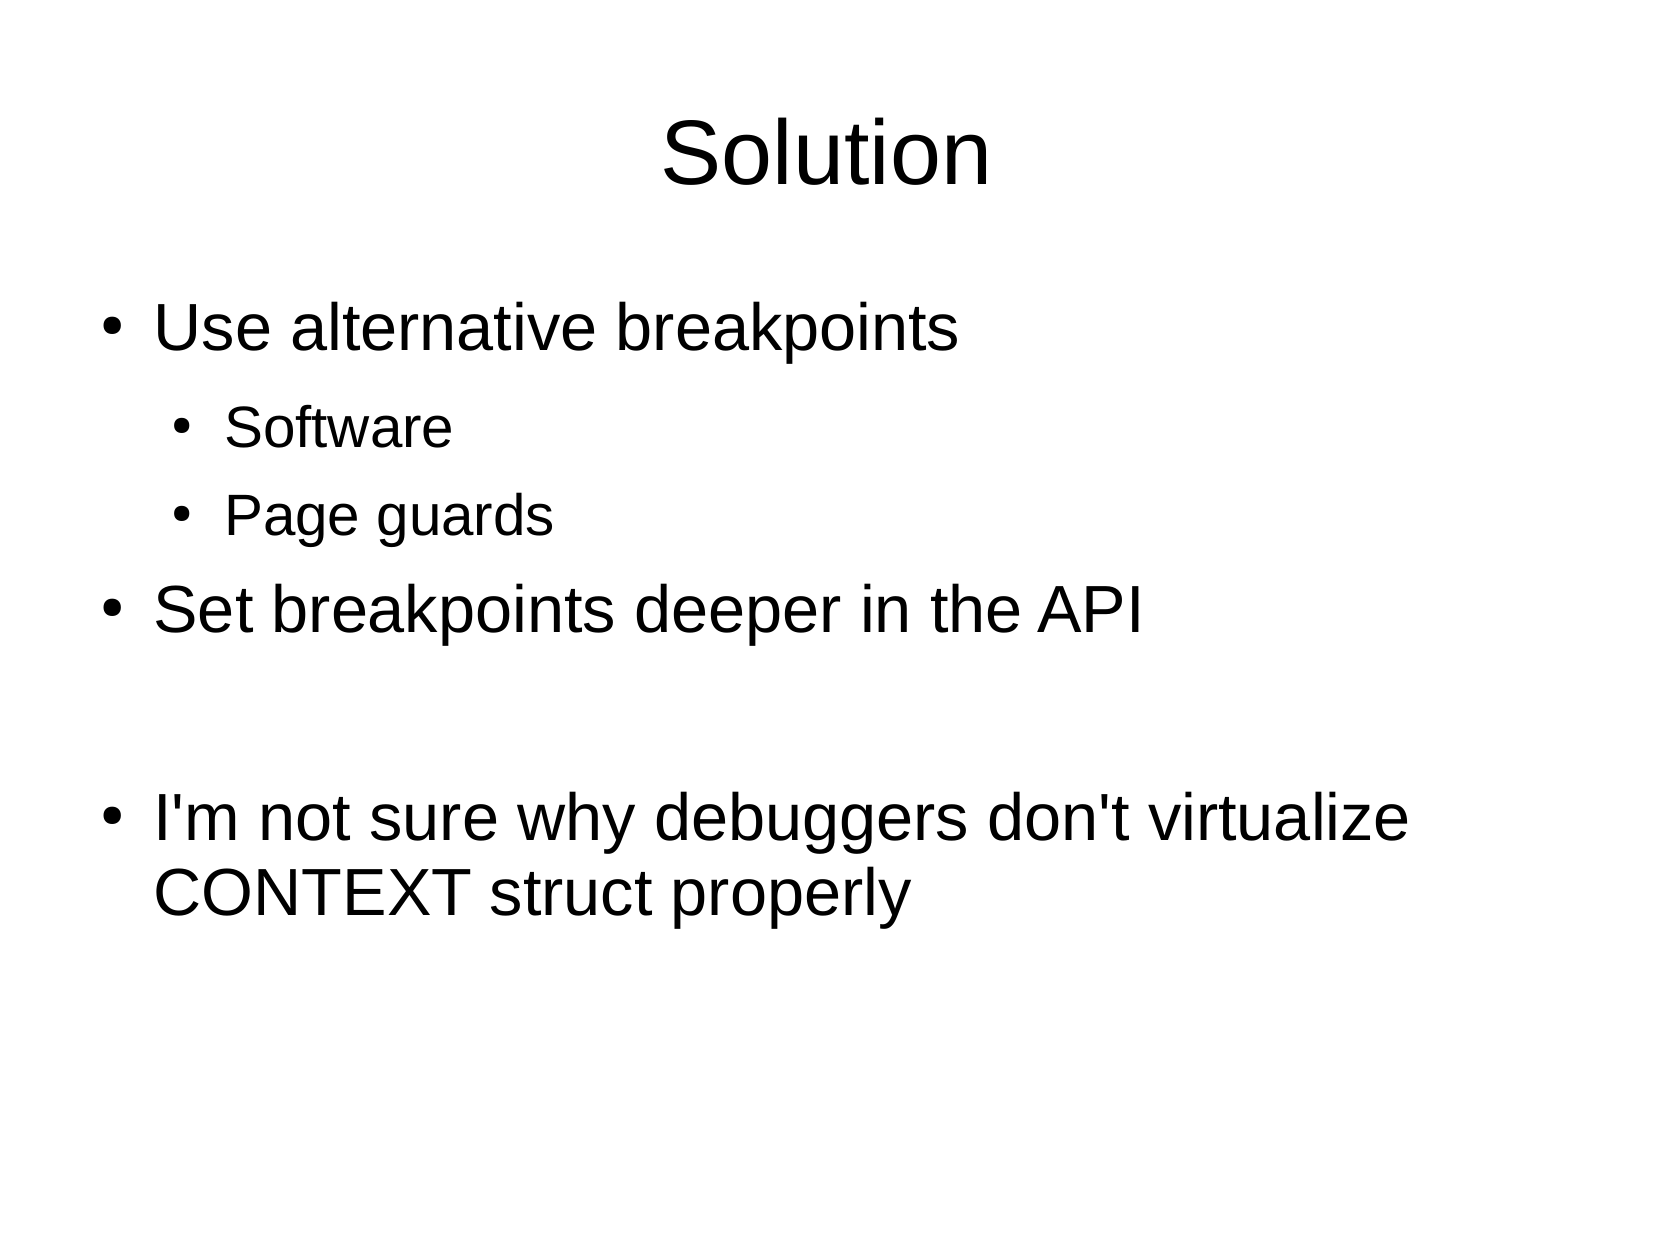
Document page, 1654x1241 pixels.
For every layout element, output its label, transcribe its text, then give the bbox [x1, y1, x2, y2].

list Use alternative breakpoints Software Page guards Set breakpoints deeper in the API I'm not sure why debuggers don't virtualize CONTEXT struct properly [82, 290, 1571, 1109]
title Solution [82, 49, 1571, 257]
